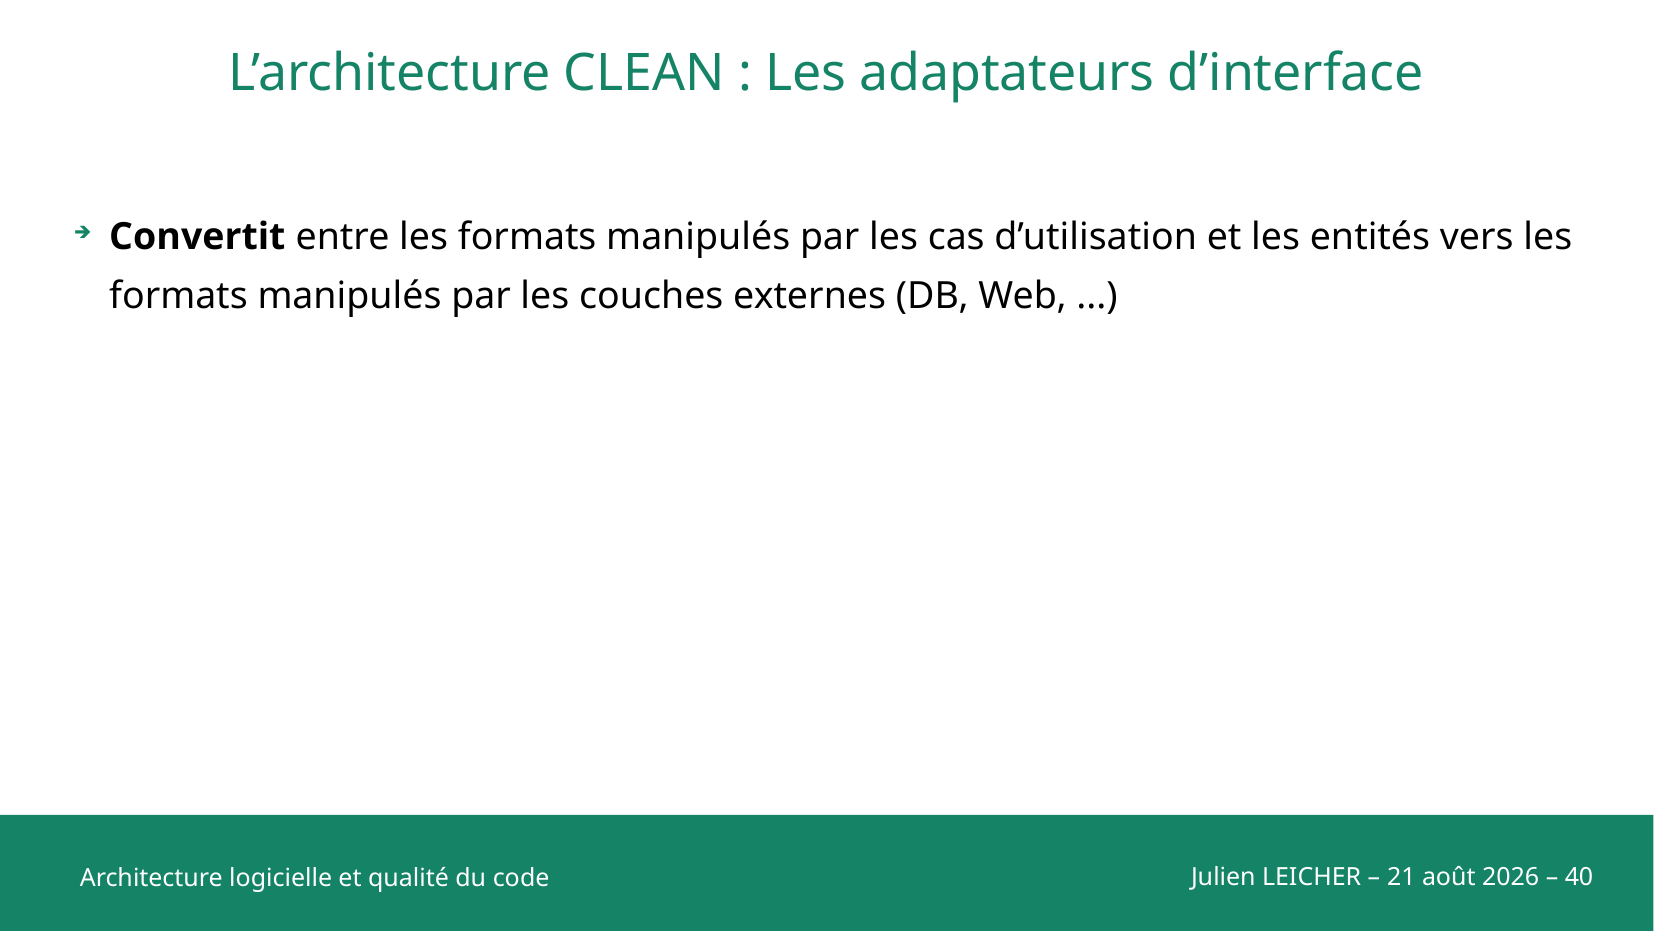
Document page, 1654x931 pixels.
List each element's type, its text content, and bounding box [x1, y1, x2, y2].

text_box L’architecture CLEAN : Les adaptateurs d’interface [0, 27, 1654, 113]
text_box Convertit entre les formats manipulés par les cas d’utilisation et les entités vers les formats manipulés par les couches externes (DB, Web, ...) [59, 194, 1595, 678]
text_box Julien LEICHER – 18 mars 2022 – <number> [0, 814, 1654, 931]
text_box Architecture logicielle et qualité du code [64, 852, 798, 898]
